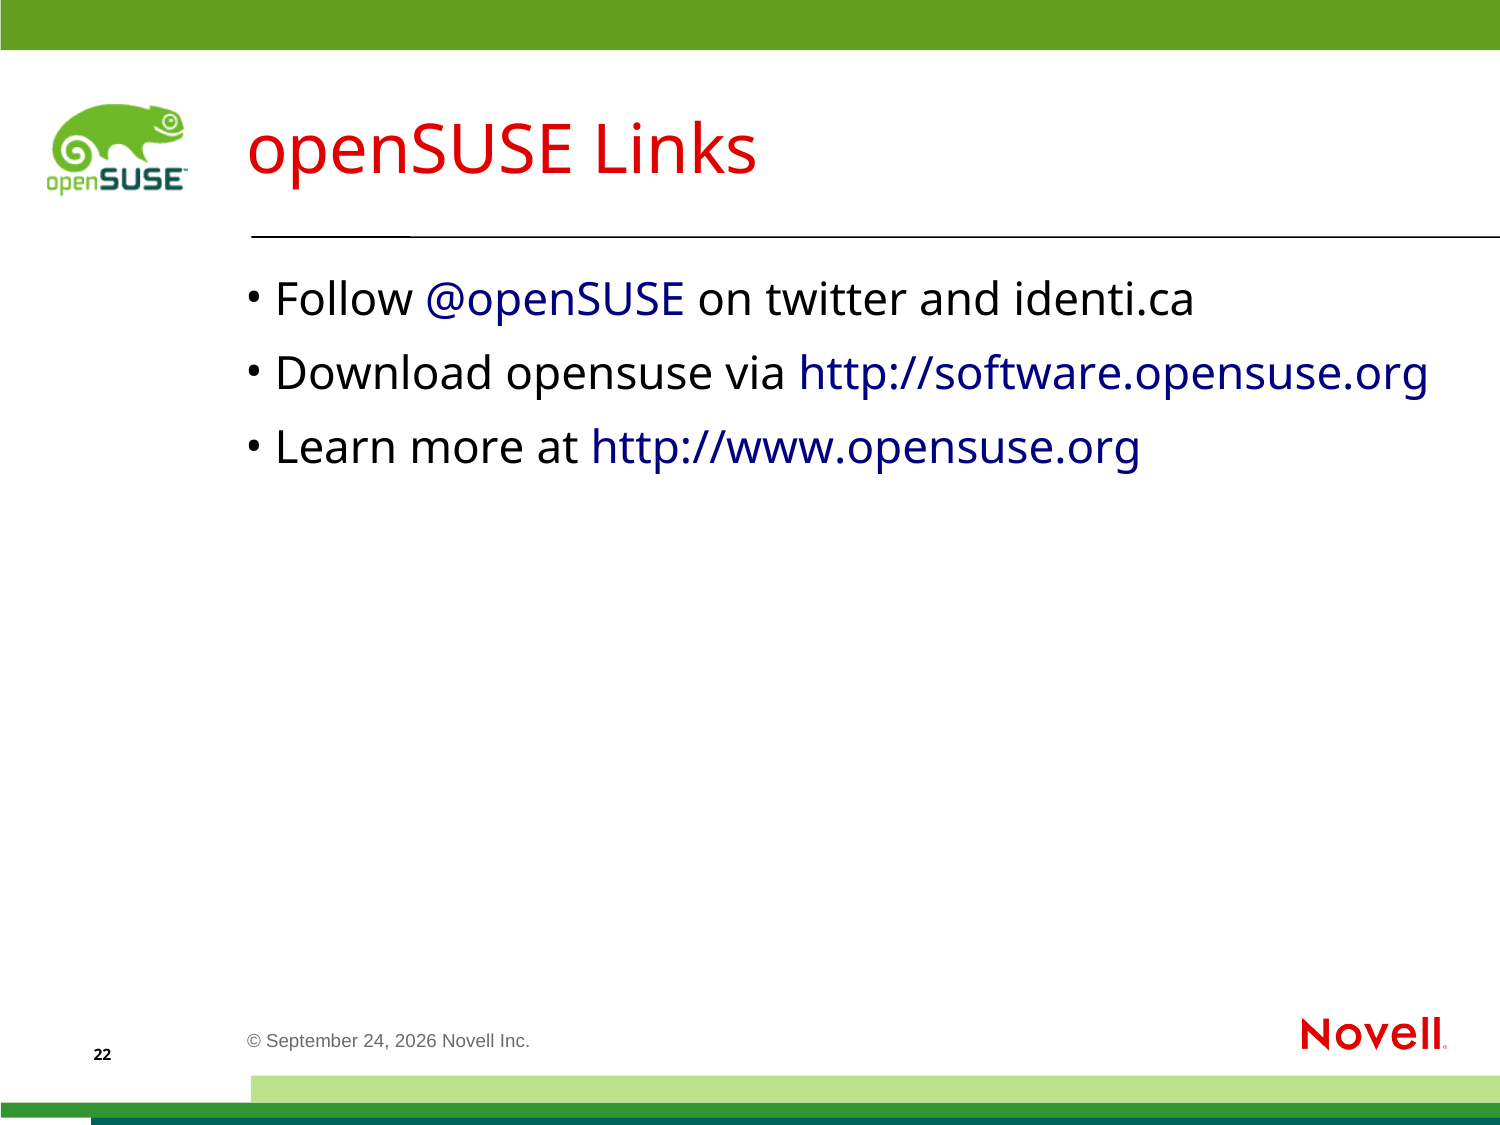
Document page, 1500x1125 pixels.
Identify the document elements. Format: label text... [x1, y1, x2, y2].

title openSUSE Links [246, 68, 1409, 231]
list Follow @openSUSE on twitter and identi.ca Download opensuse via http://software.opensuse.org Learn more at http://www.opensuse.org [245, 267, 1458, 1010]
picture [47, 104, 188, 197]
picture [1295, 1011, 1453, 1056]
